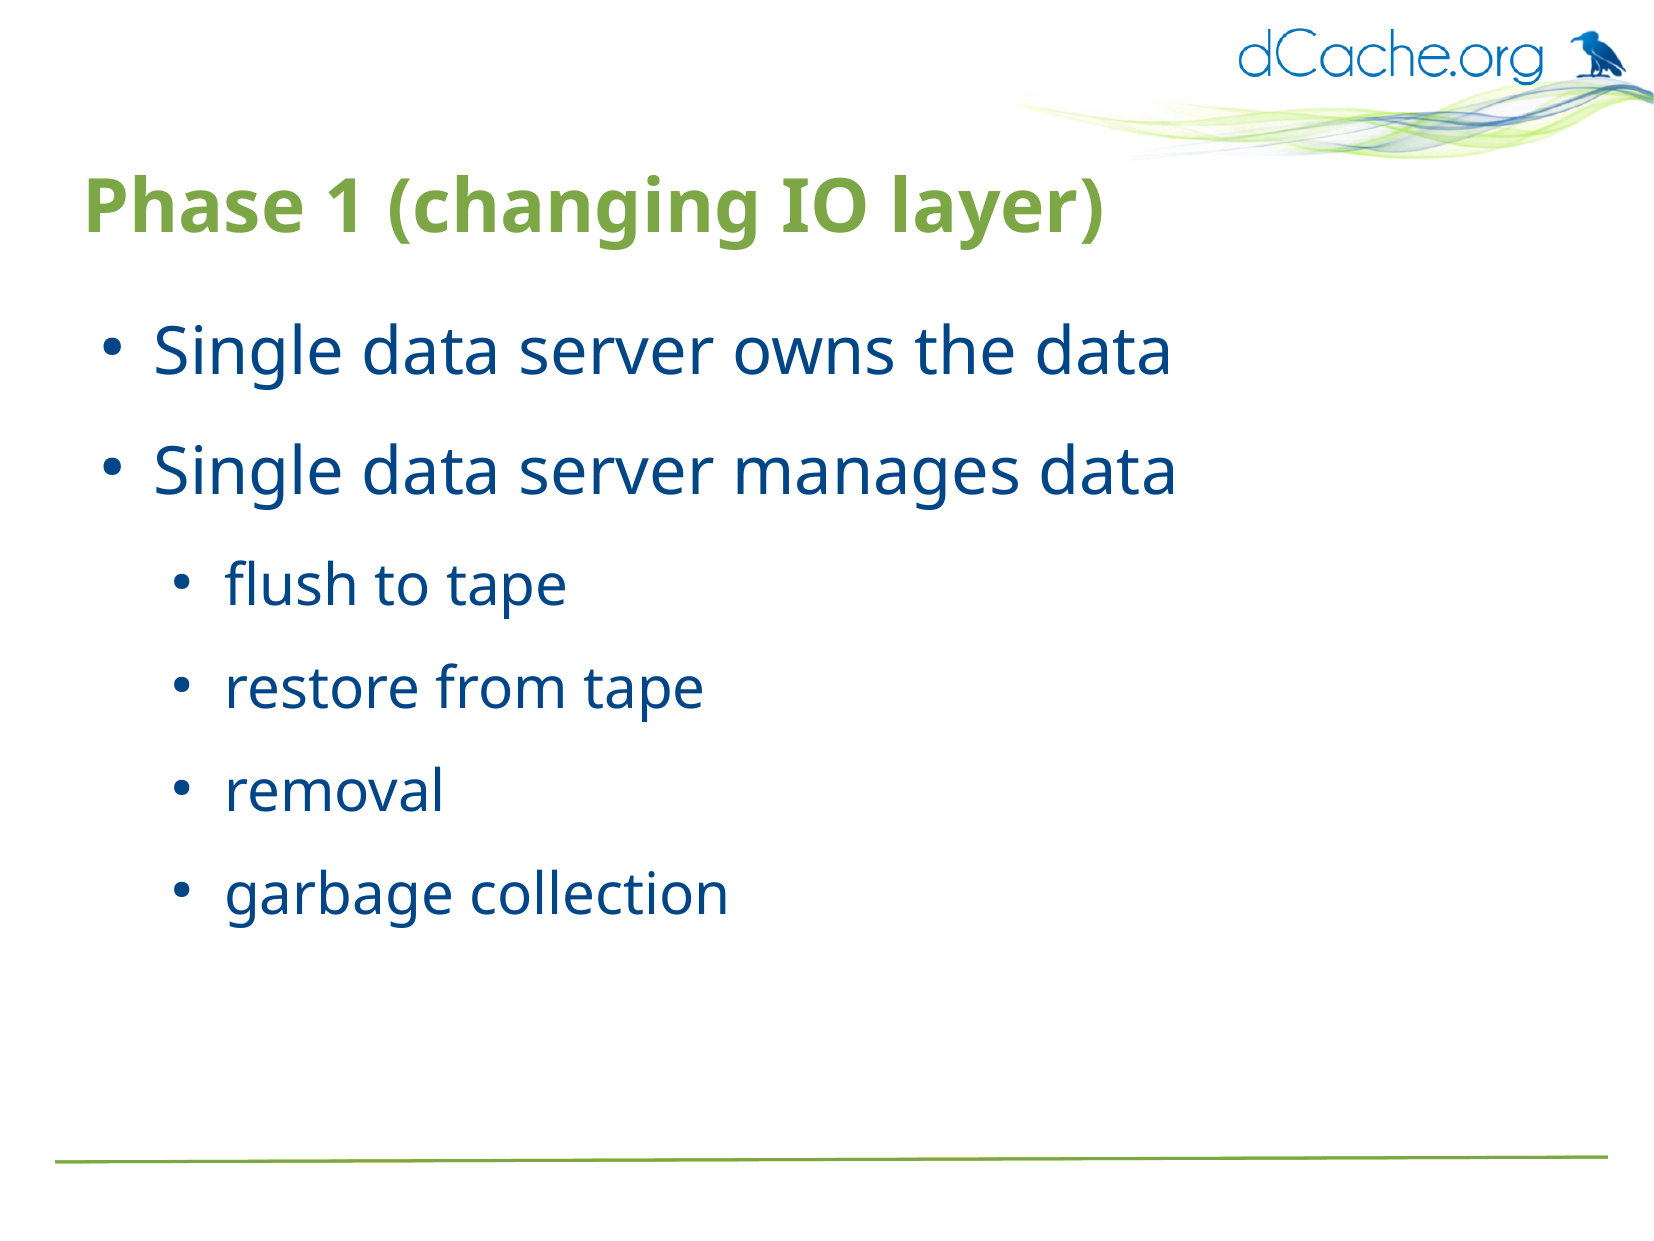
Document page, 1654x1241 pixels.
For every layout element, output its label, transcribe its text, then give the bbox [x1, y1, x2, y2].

picture [956, 16, 1654, 169]
list Single data server owns the data Single data server manages data flush to tape restore from tape removal garbage collection [82, 302, 1571, 1023]
title Phase 1 (changing IO layer) [82, 155, 1605, 252]
